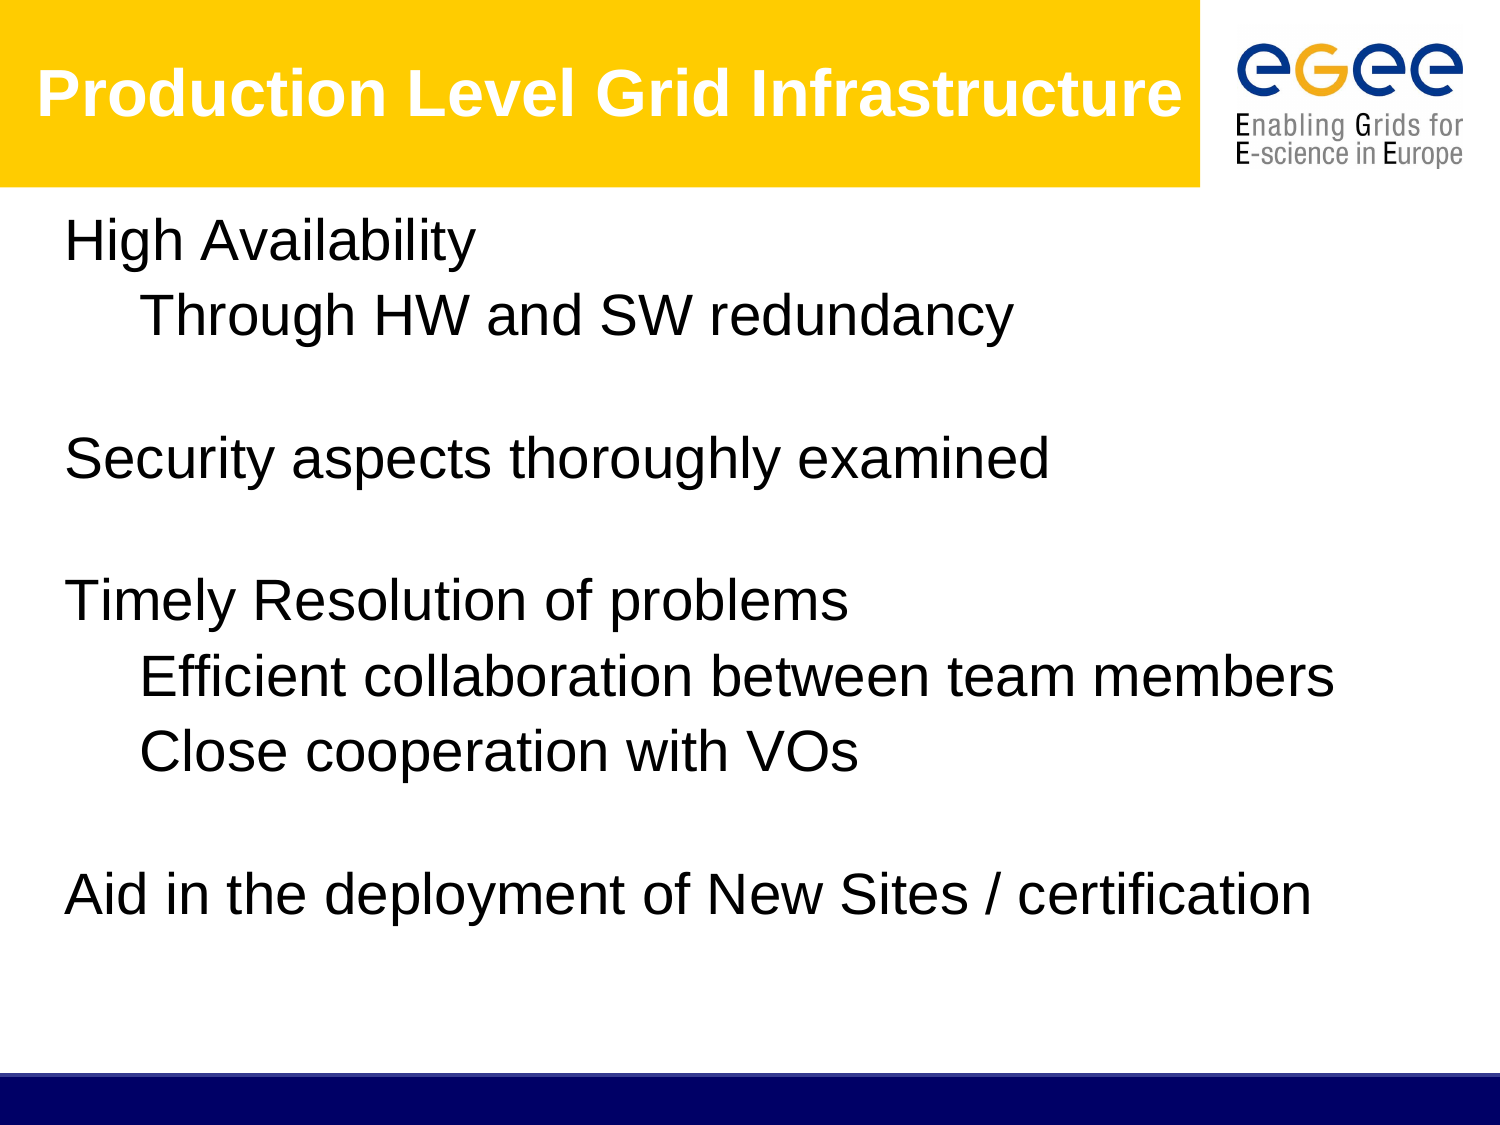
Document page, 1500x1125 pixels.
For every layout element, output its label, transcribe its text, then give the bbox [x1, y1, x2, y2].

title Production Level Grid Infrastructure [12, 37, 1201, 150]
picture [1237, 24, 1463, 169]
list High Availability Through HW and SW redundancy Security aspects thoroughly examined Timely Resolution of problems Efficient collaboration between team members Close cooperation with VOs Aid in the deployment of New Sites / certification [50, 200, 1463, 1078]
